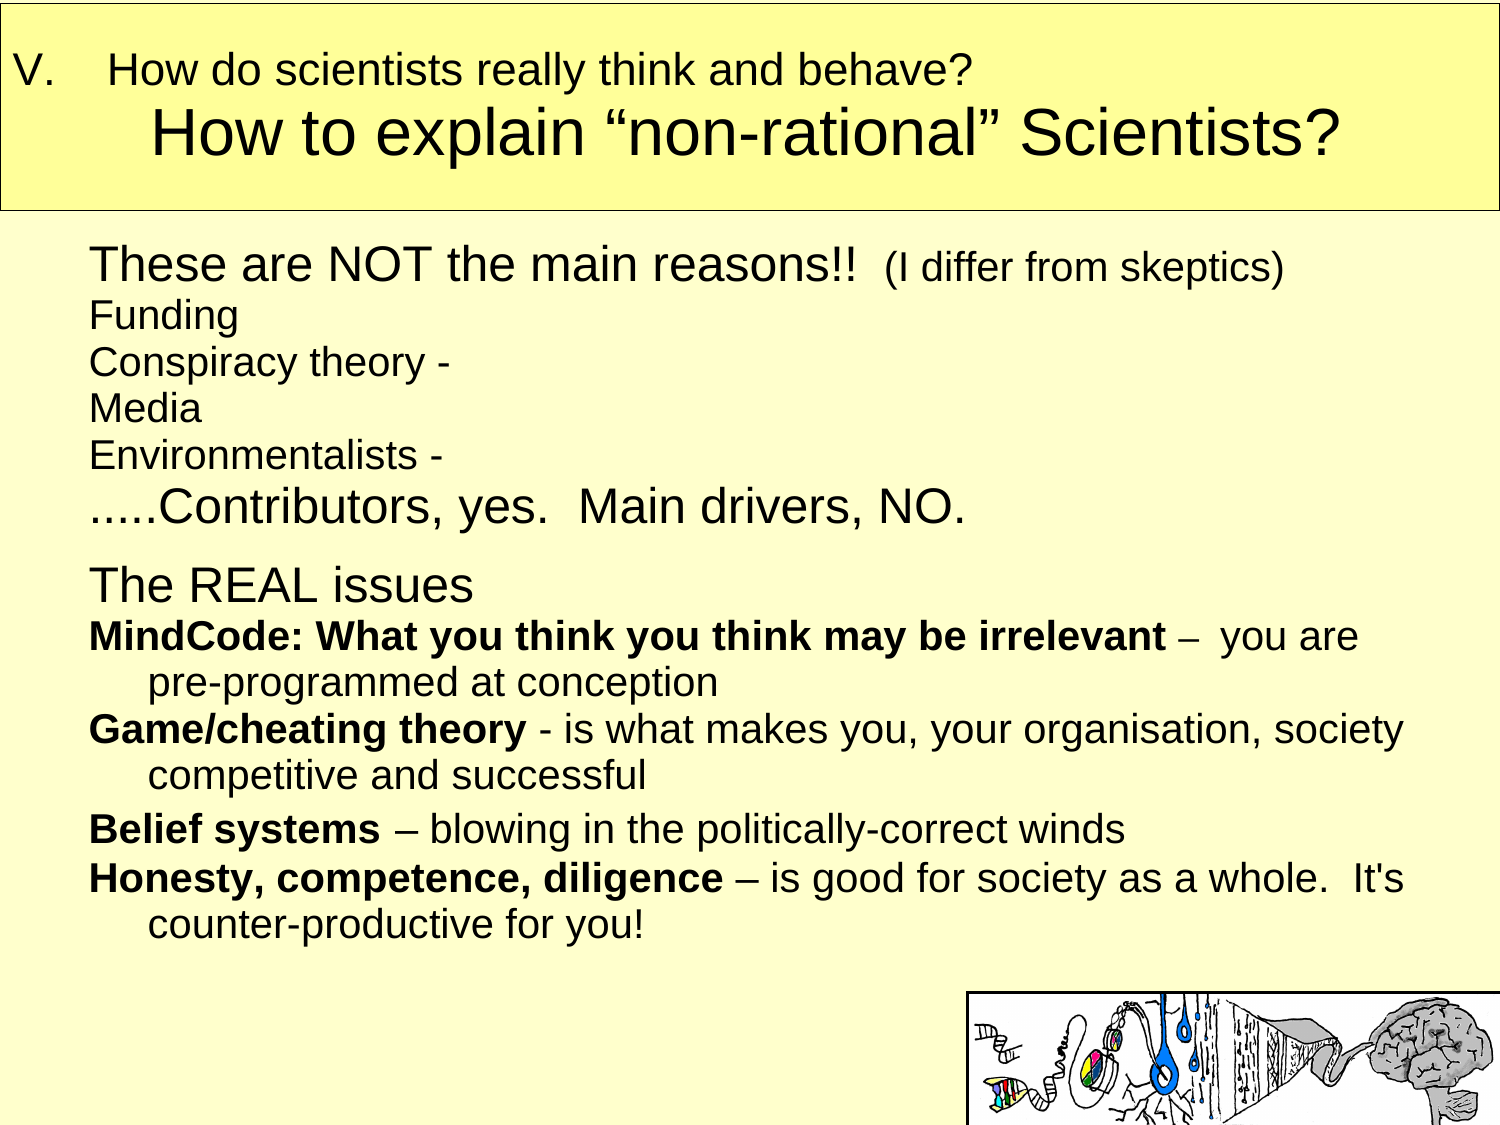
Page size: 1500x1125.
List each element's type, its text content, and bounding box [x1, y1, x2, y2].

list These are NOT the main reasons!! (I differ from skeptics) Funding Conspiracy theory - Media Environmentalists - .....Contributors, yes. Main drivers, NO. The REAL issues MindCode: What you think you think may be irrelevant – you are pre-programmed at conception Game/cheating theory - is what makes you, your organisation, society competitive and successful Belief systems – blowing in the politically-correct winds Honesty, competence, diligence – is good for society as a whole. It's counter-productive for you! [88, 236, 1418, 1063]
picture [969, 994, 1500, 1125]
title V. How do scientists really think and behave? How to explain “non-rational” Scientists? [0, 3, 1500, 211]
